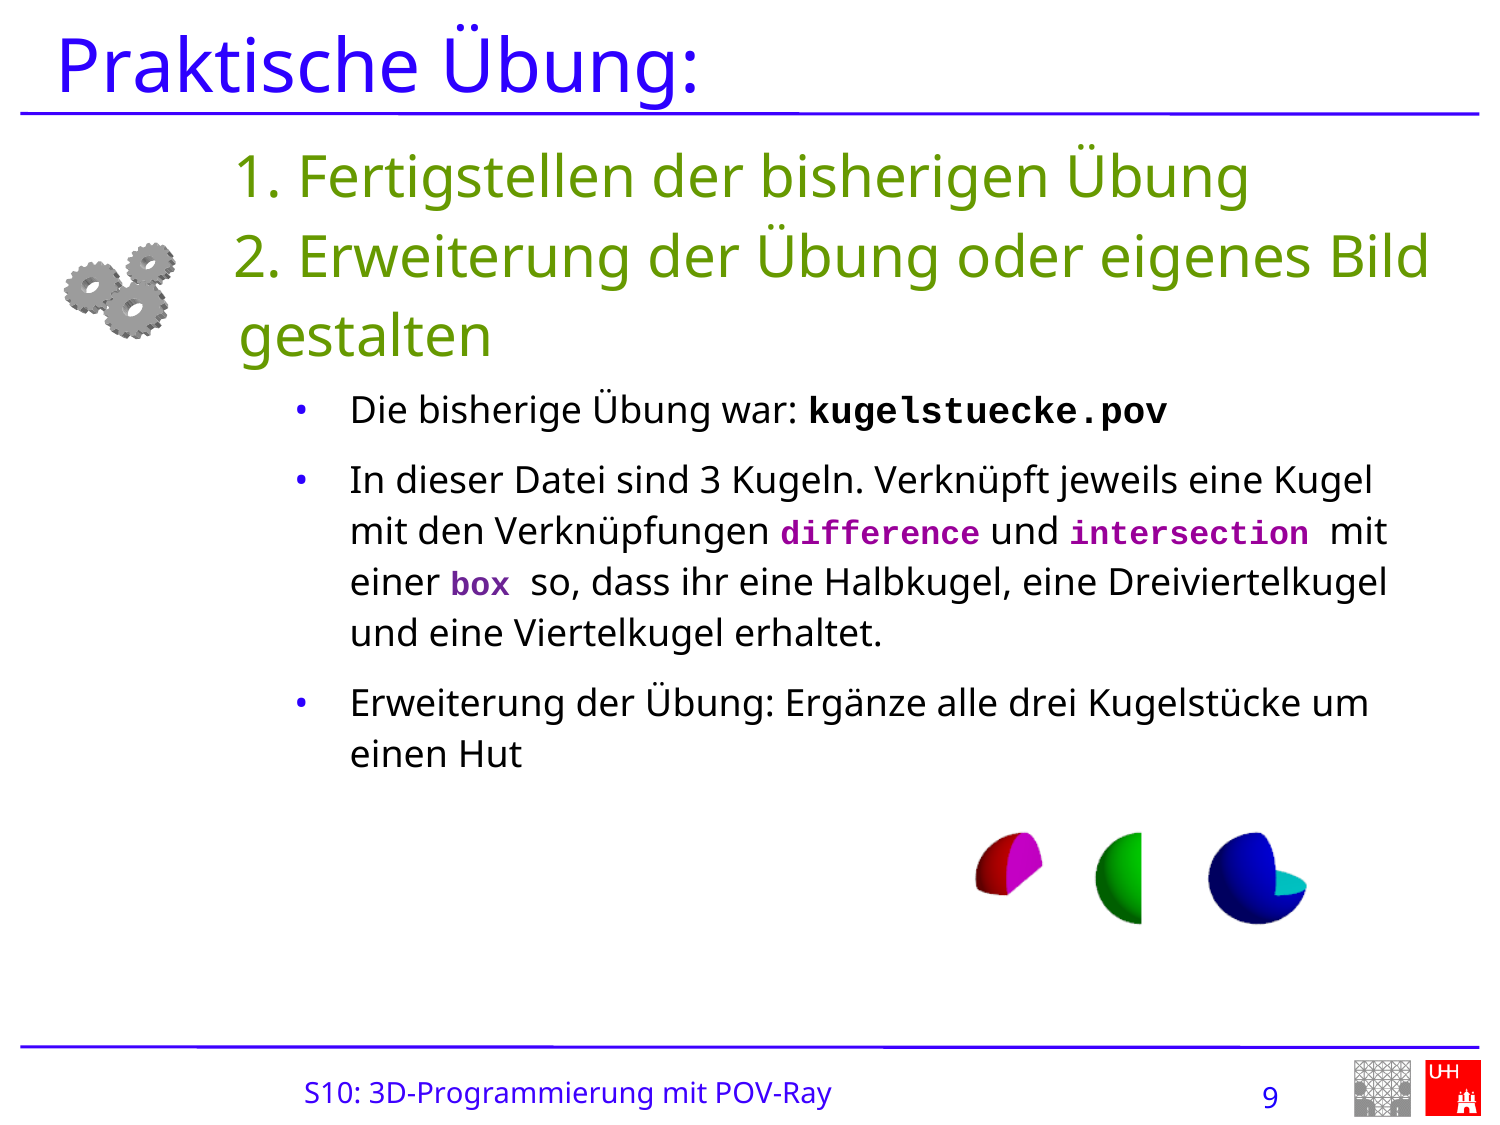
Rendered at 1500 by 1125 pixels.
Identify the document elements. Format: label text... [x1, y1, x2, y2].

picture [62, 237, 178, 344]
title Praktische Übung: [29, 10, 1152, 116]
picture [1352, 1058, 1414, 1119]
picture [1422, 1058, 1483, 1119]
list Die bisherige Übung war: kugelstuecke.pov In dieser Datei sind 3 Kugeln. Verknüpft jeweils eine Kugel mit den Verknüpfungen difference und intersection mit einer box so, dass ihr eine Halbkugel, eine Dreiviertelkugel und eine Viertelkugel erhaltet. Erweiterung der Übung: Ergänze alle drei Kugelstücke um einen Hut [280, 383, 1430, 823]
text_box 1. Fertigstellen der bisherigen Übung 2. Erweiterung der Übung oder eigenes Bild gestalten [206, 125, 1471, 384]
picture [950, 823, 1333, 1022]
